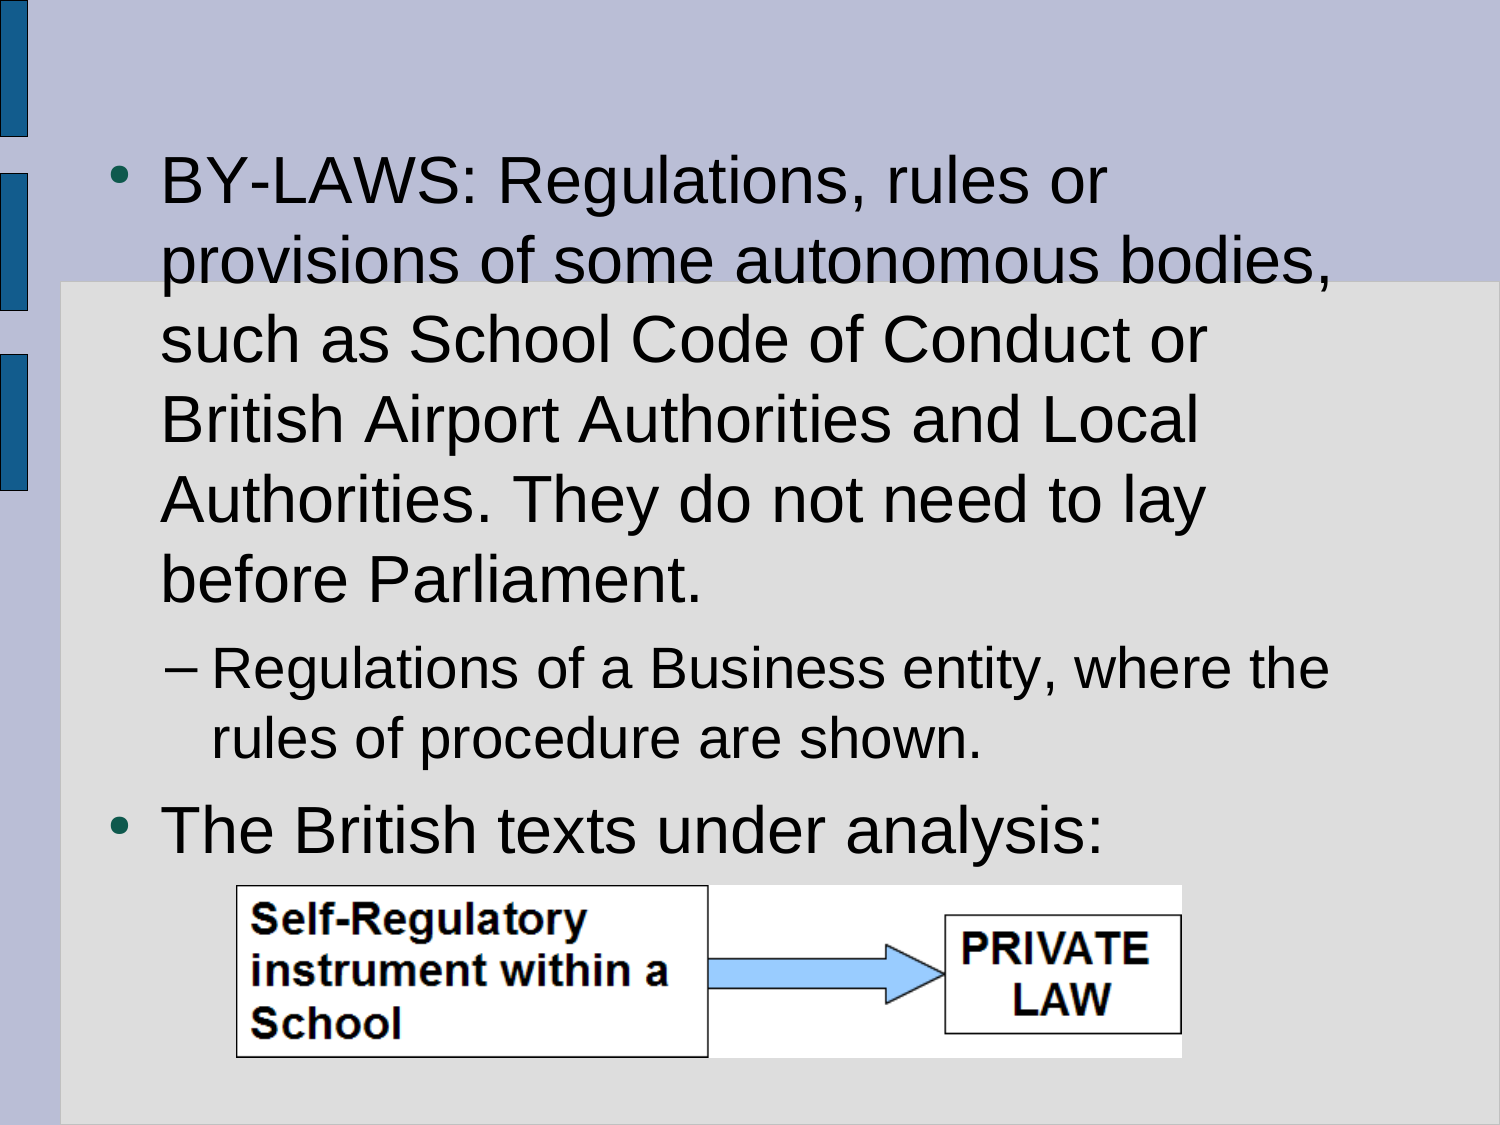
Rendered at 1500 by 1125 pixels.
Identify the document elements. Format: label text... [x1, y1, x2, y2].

picture [236, 885, 1182, 1058]
list BY-LAWS: Regulations, rules or provisions of some autonomous bodies, such as School Code of Conduct or British Airport Authorities and Local Authorities. They do not need to lay before Parliament. Regulations of a Business entity, where the rules of procedure are shown. The British texts under analysis: [75, 128, 1426, 1125]
